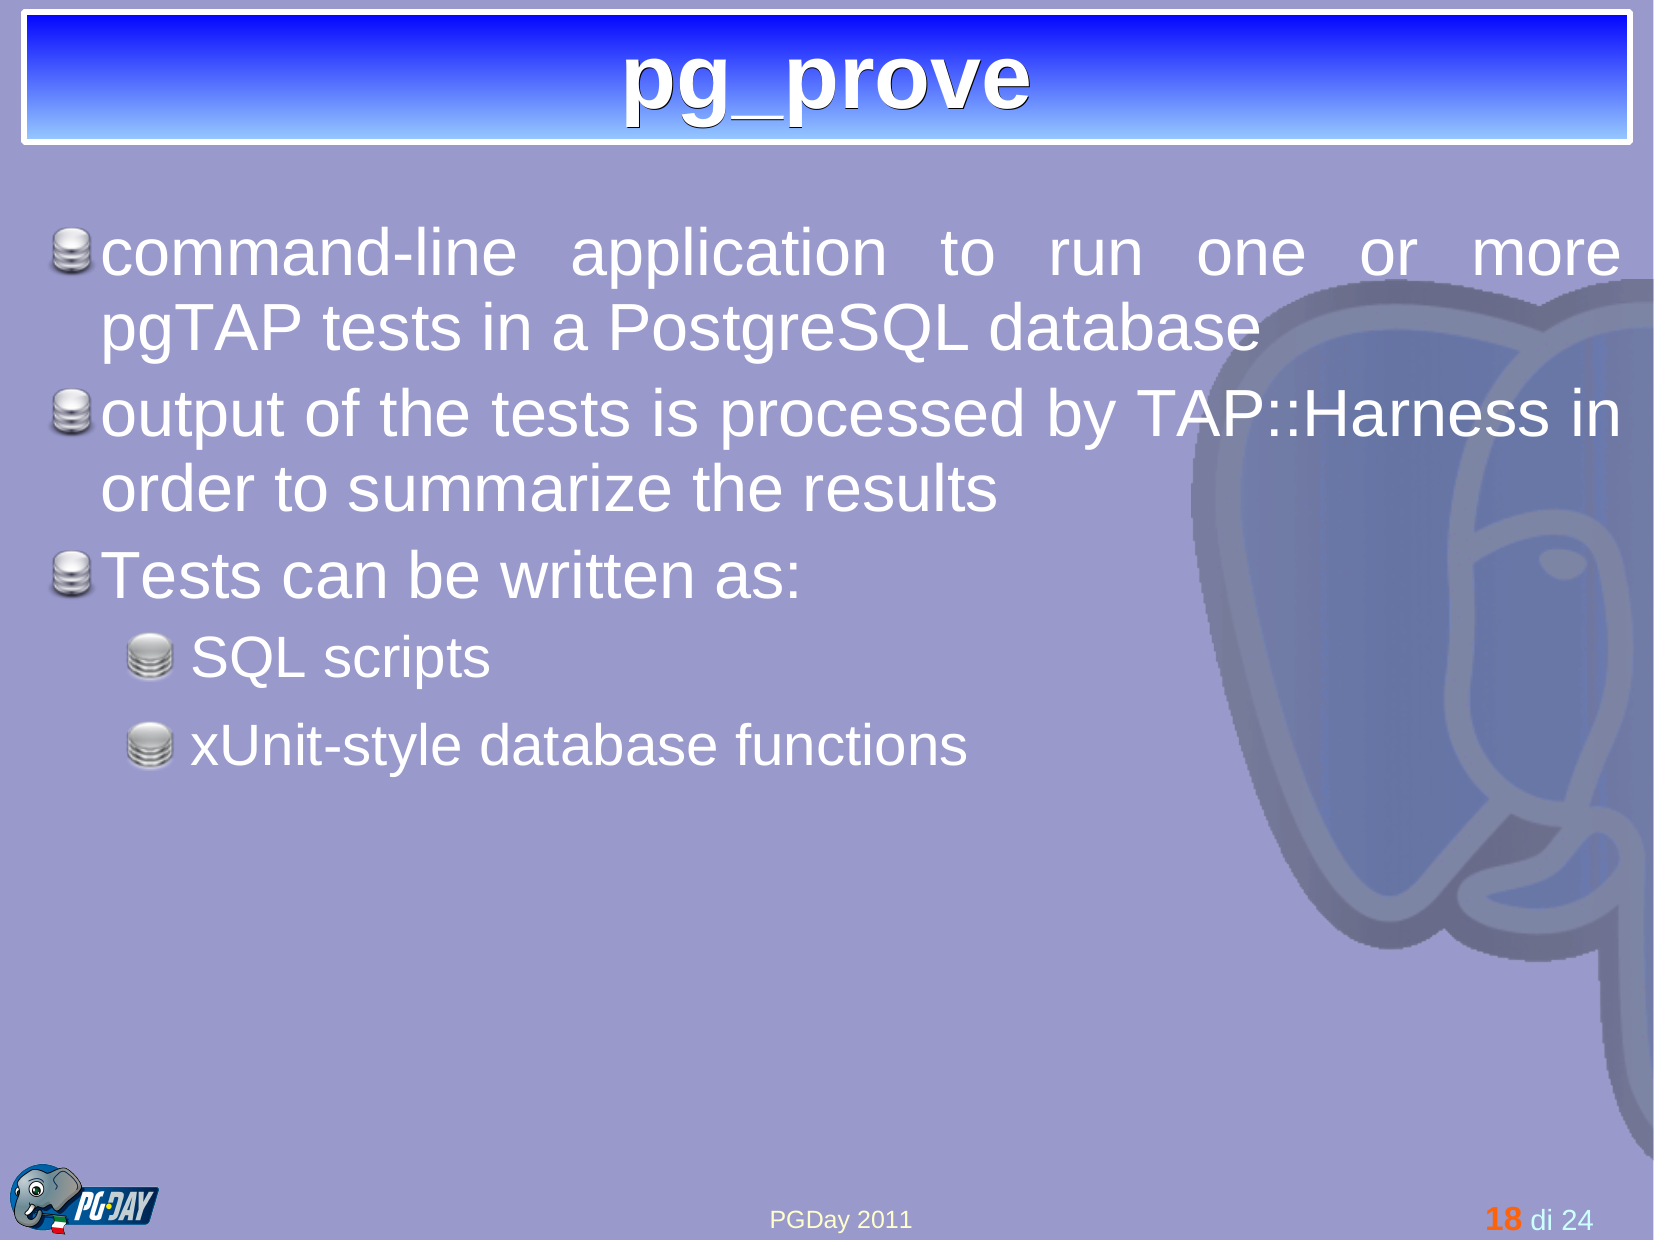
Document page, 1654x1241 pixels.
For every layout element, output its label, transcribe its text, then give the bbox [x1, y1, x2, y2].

title pg_prove [23, 19, 1630, 135]
picture [9, 1163, 160, 1236]
picture [1191, 279, 1654, 1182]
list command-line application to run one or more pgTAP tests in a PostgreSQL database output of the tests is processed by TAP::Harness in order to summarize the results Tests can be written as: SQL scripts xUnit-style database functions [29, 215, 1625, 1137]
